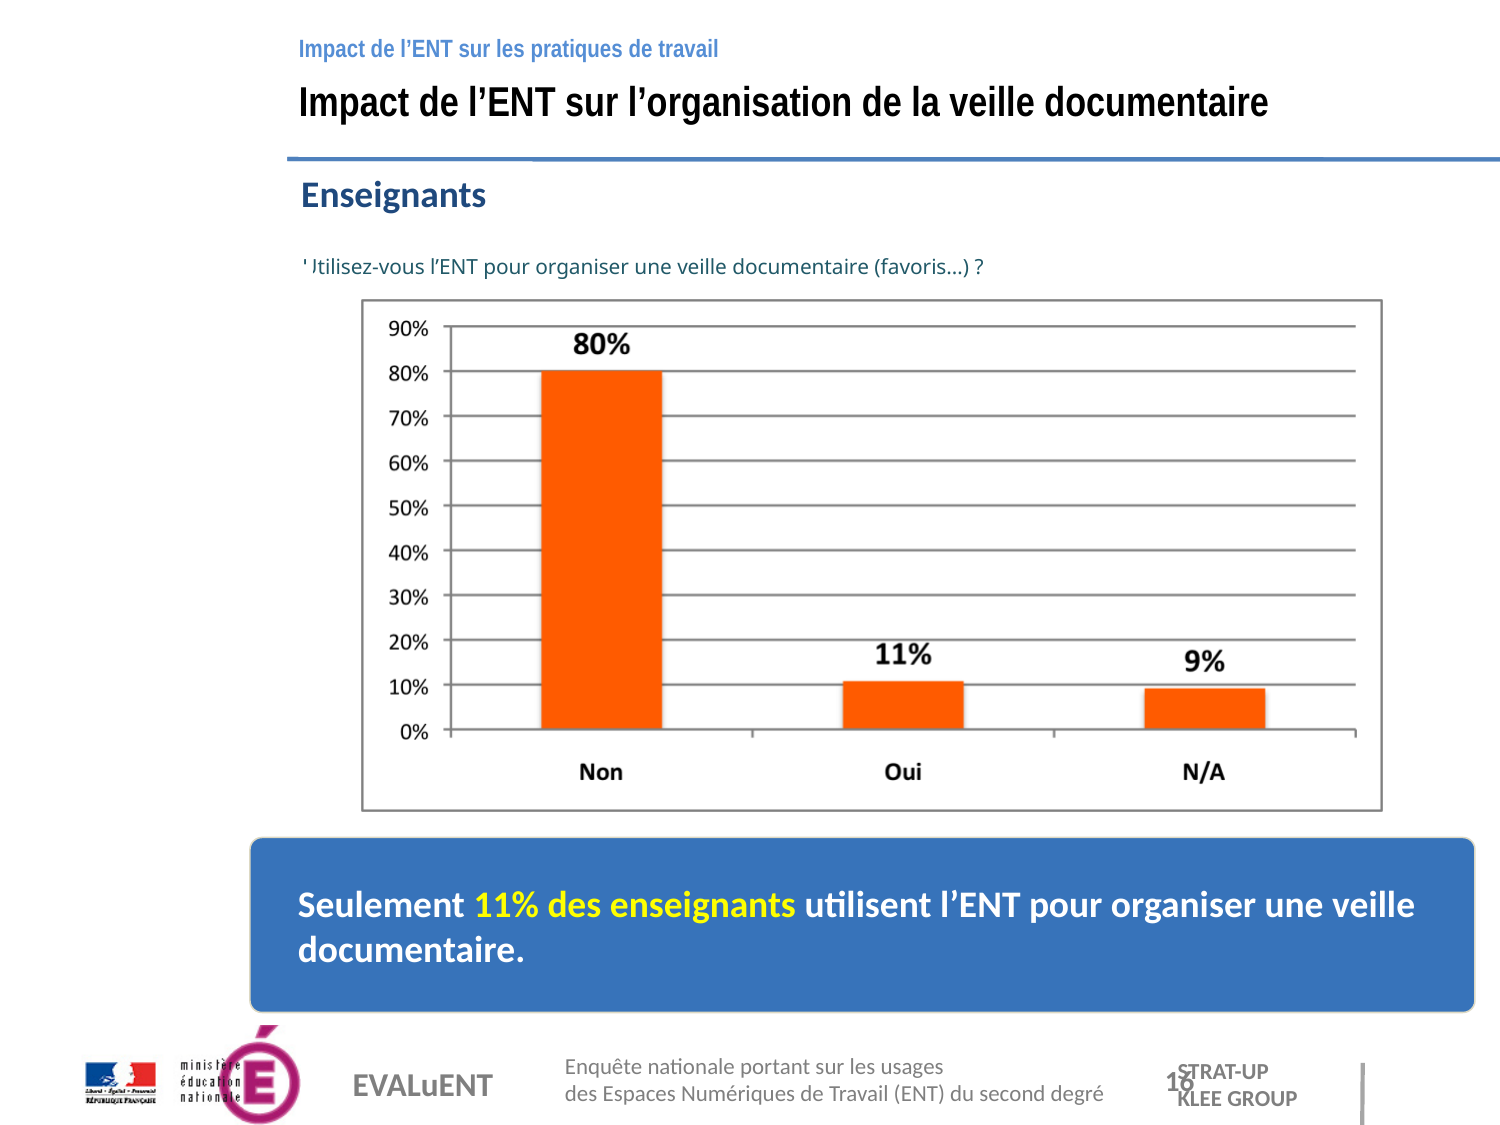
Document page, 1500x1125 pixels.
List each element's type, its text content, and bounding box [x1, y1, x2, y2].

picture [360, 298, 1384, 813]
text_box Impact de l’ENT sur les pratiques de travail Impact de l’ENT sur l’organisation de la veille documentaire [284, 25, 1455, 100]
text_box Utilisez-vous l’ENT pour organiser une veille documentaire (favoris…) ? [287, 245, 1375, 288]
text_box Enseignants [286, 162, 504, 224]
text_box Seulement 11% des enseignants utilisent l’ENT pour organiser une veille documentaire. [249, 837, 1475, 1013]
text_box [1074, 1050, 1426, 1110]
